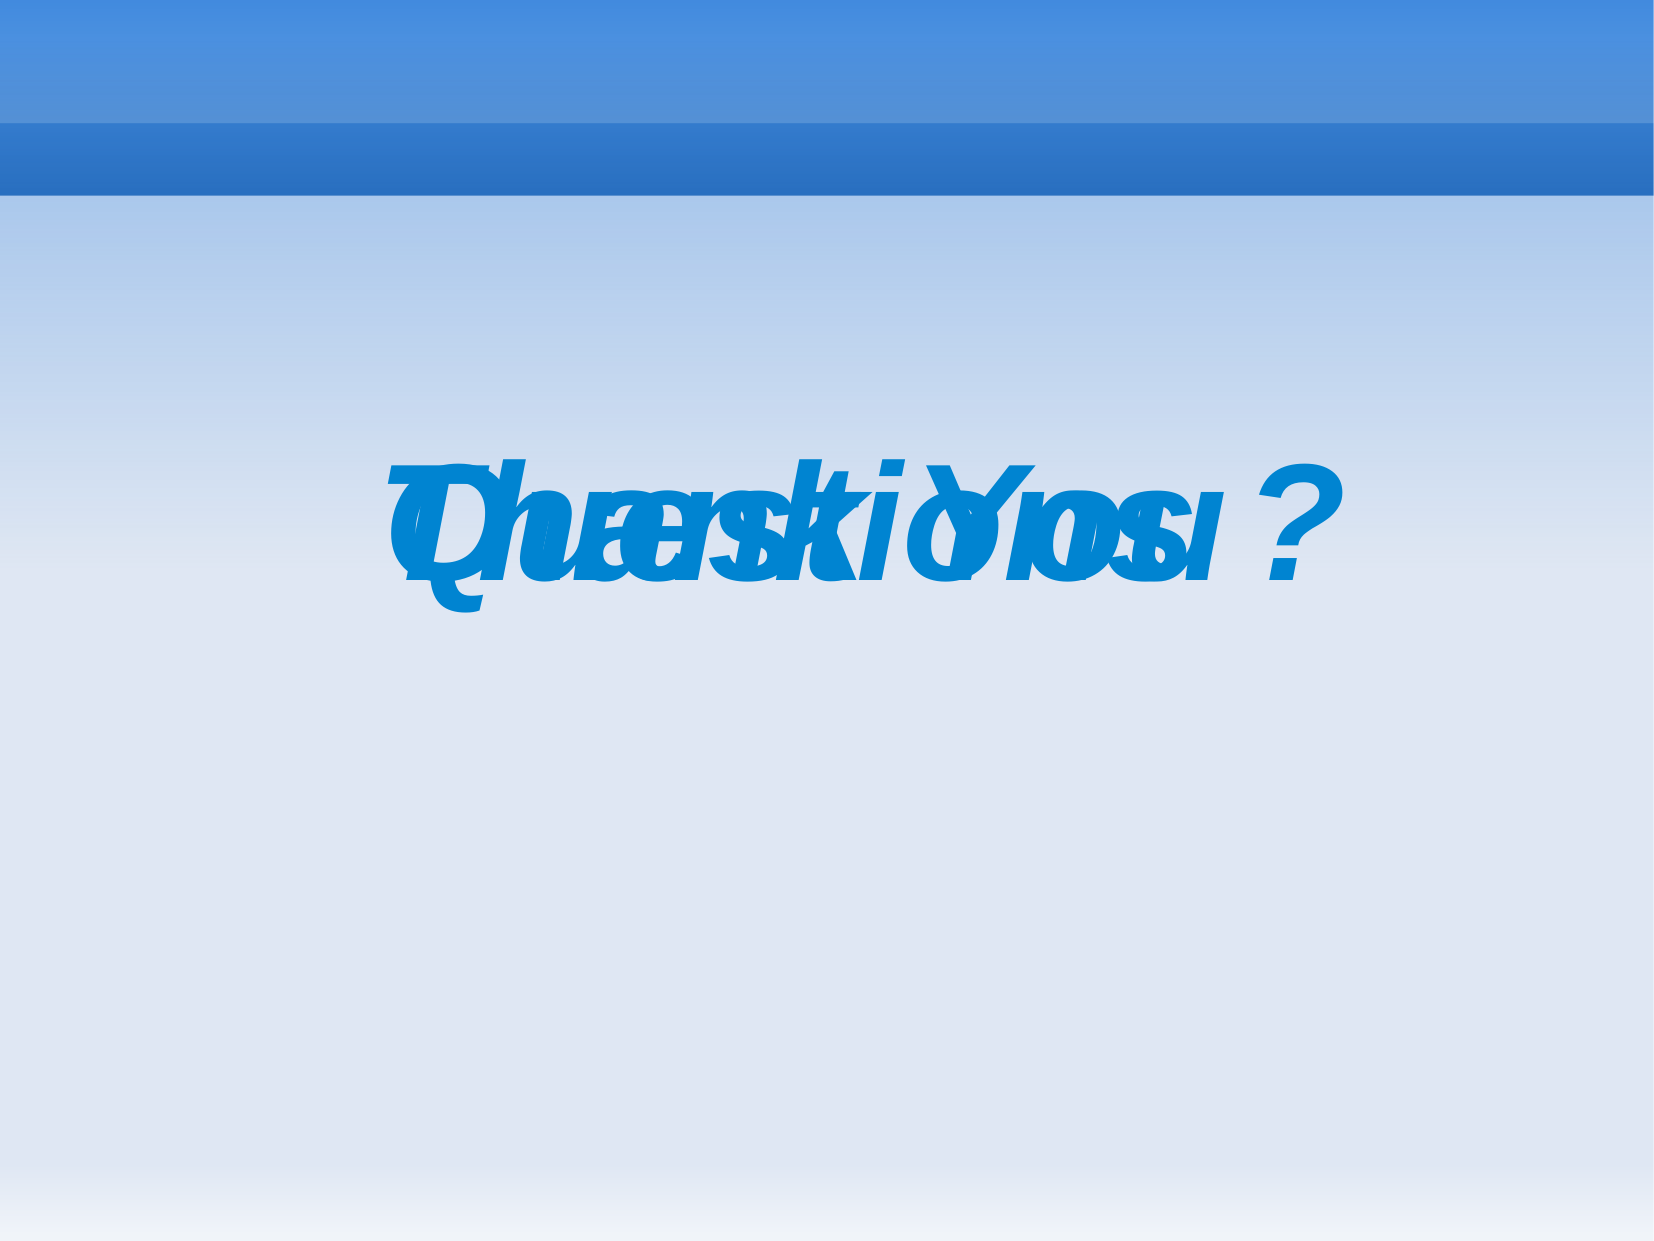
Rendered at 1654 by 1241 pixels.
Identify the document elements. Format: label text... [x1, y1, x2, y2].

list Thank You [75, 262, 1564, 713]
picture [0, 0, 1654, 1241]
list Questions ? [1564, 262, 1571, 713]
